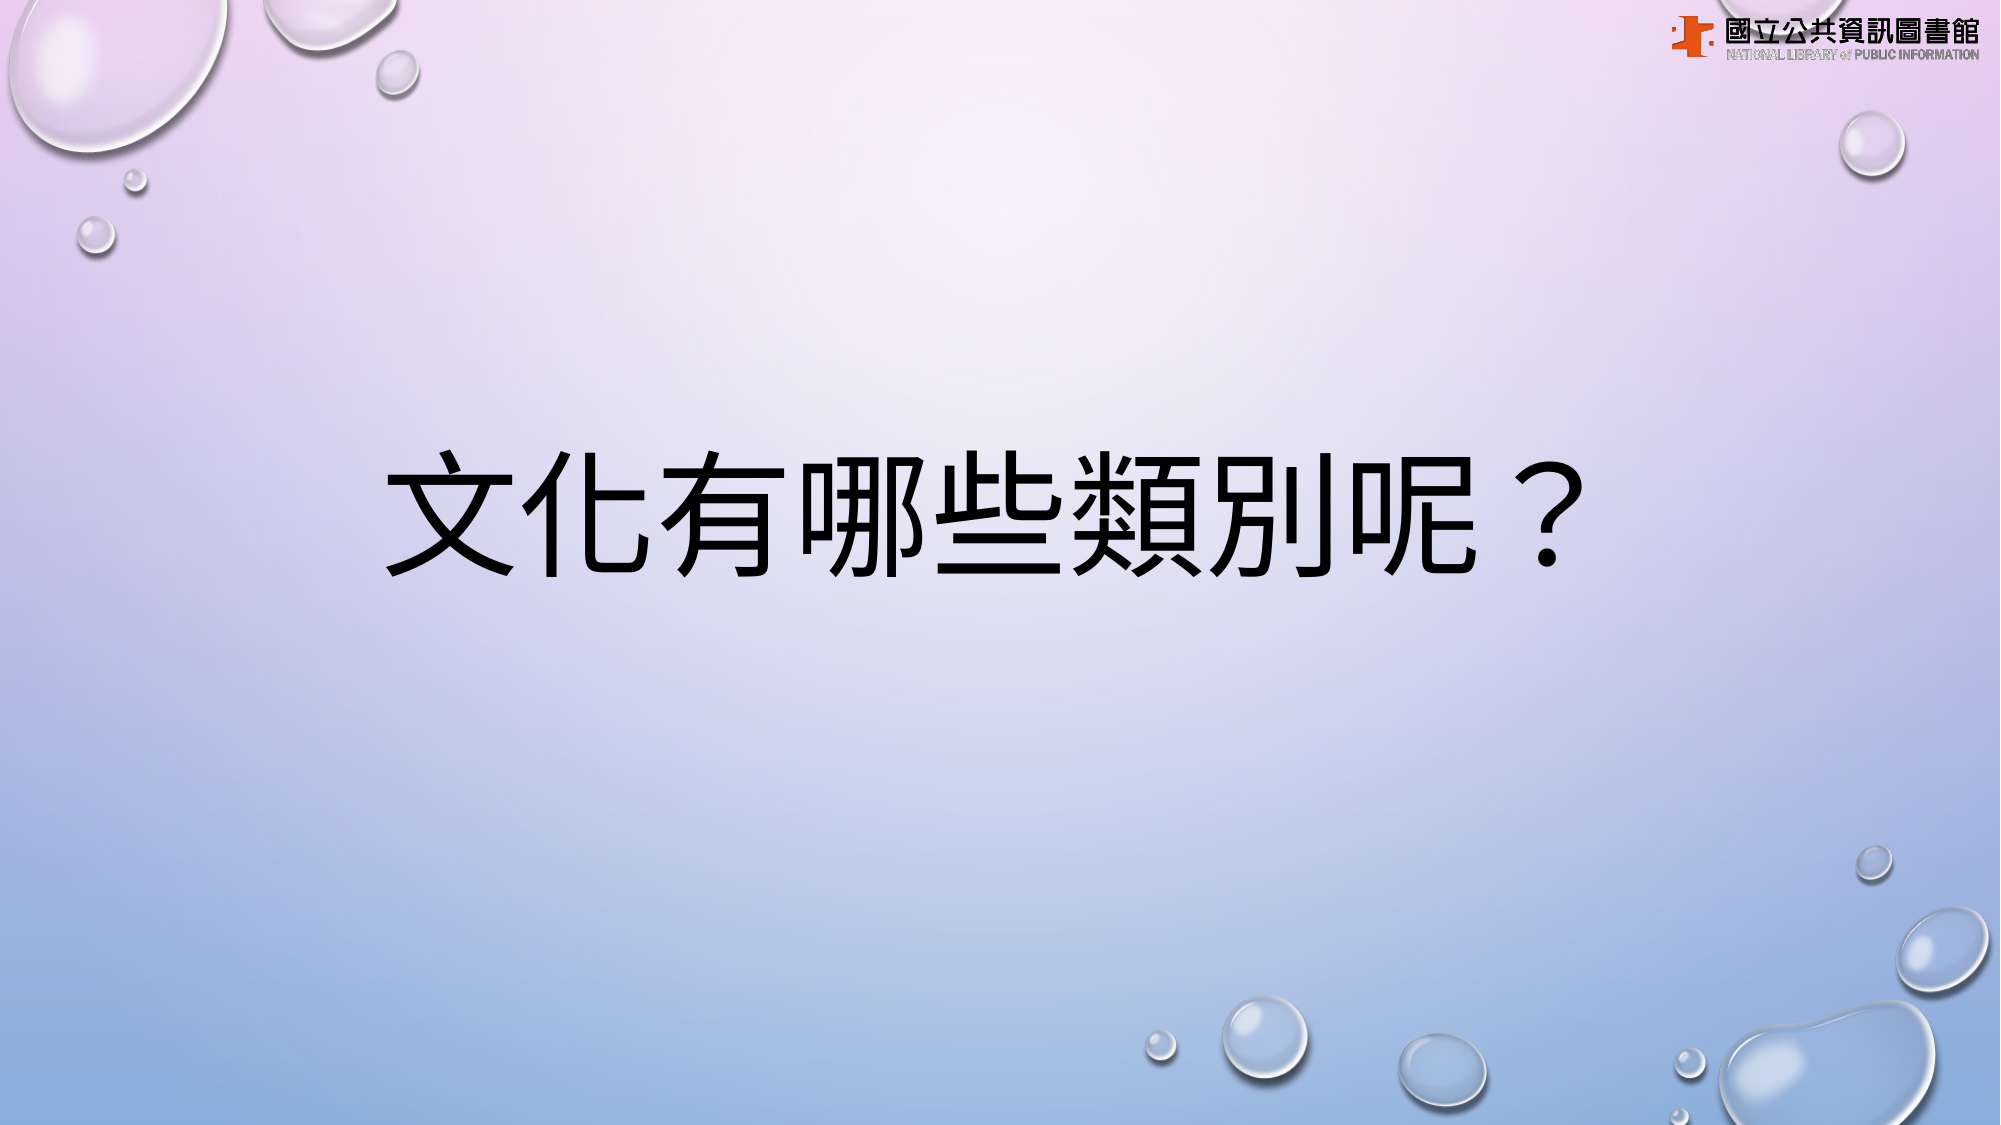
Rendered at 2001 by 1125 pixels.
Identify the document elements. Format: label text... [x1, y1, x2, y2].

picture [0, 0, 2000, 1125]
list 文化有哪些類別呢？ [149, 388, 1850, 950]
